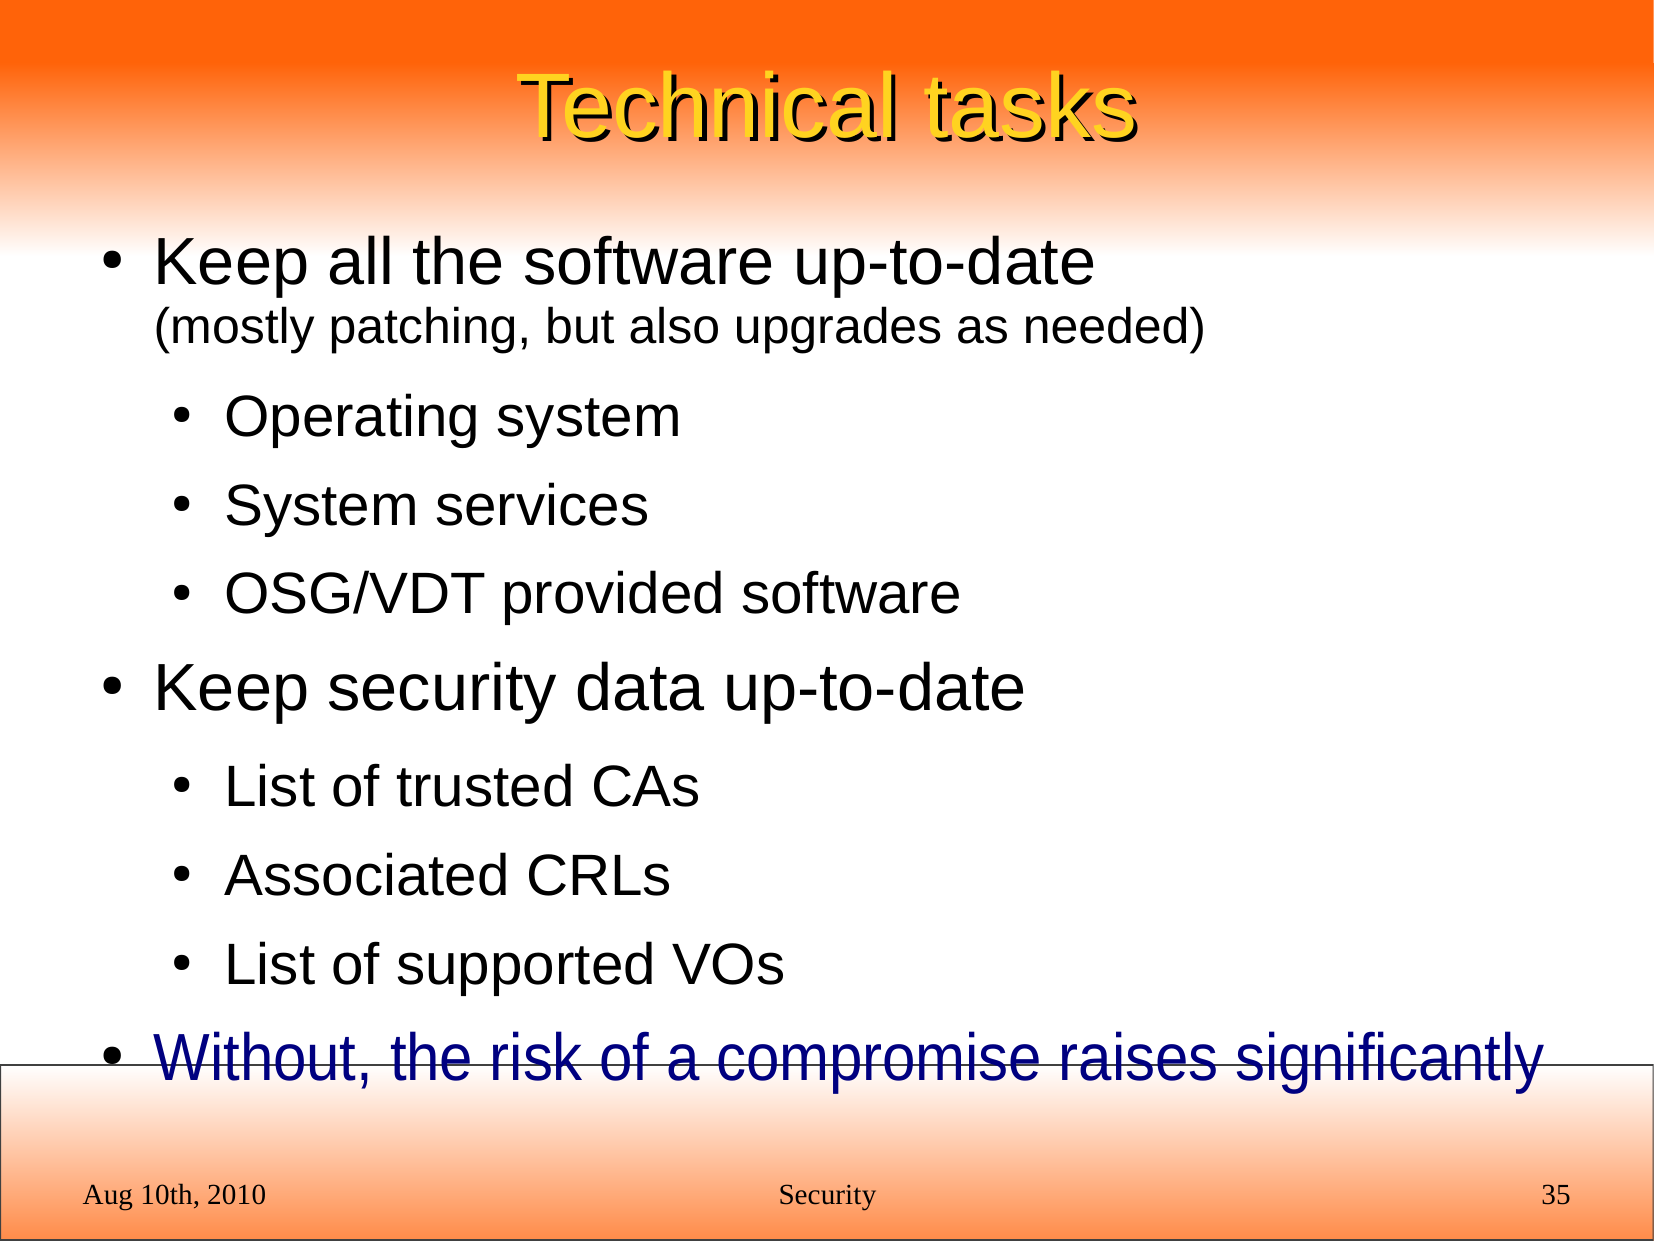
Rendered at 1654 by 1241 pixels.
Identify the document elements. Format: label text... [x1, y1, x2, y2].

list Keep all the software up-to-date (mostly patching, but also upgrades as needed) Operating system System services OSG/VDT provided software Keep security data up-to-date List of trusted CAs Associated CRLs List of supported VOs Without, the risk of a compromise raises significantly [82, 223, 1634, 1097]
title Technical tasks [82, 9, 1571, 202]
